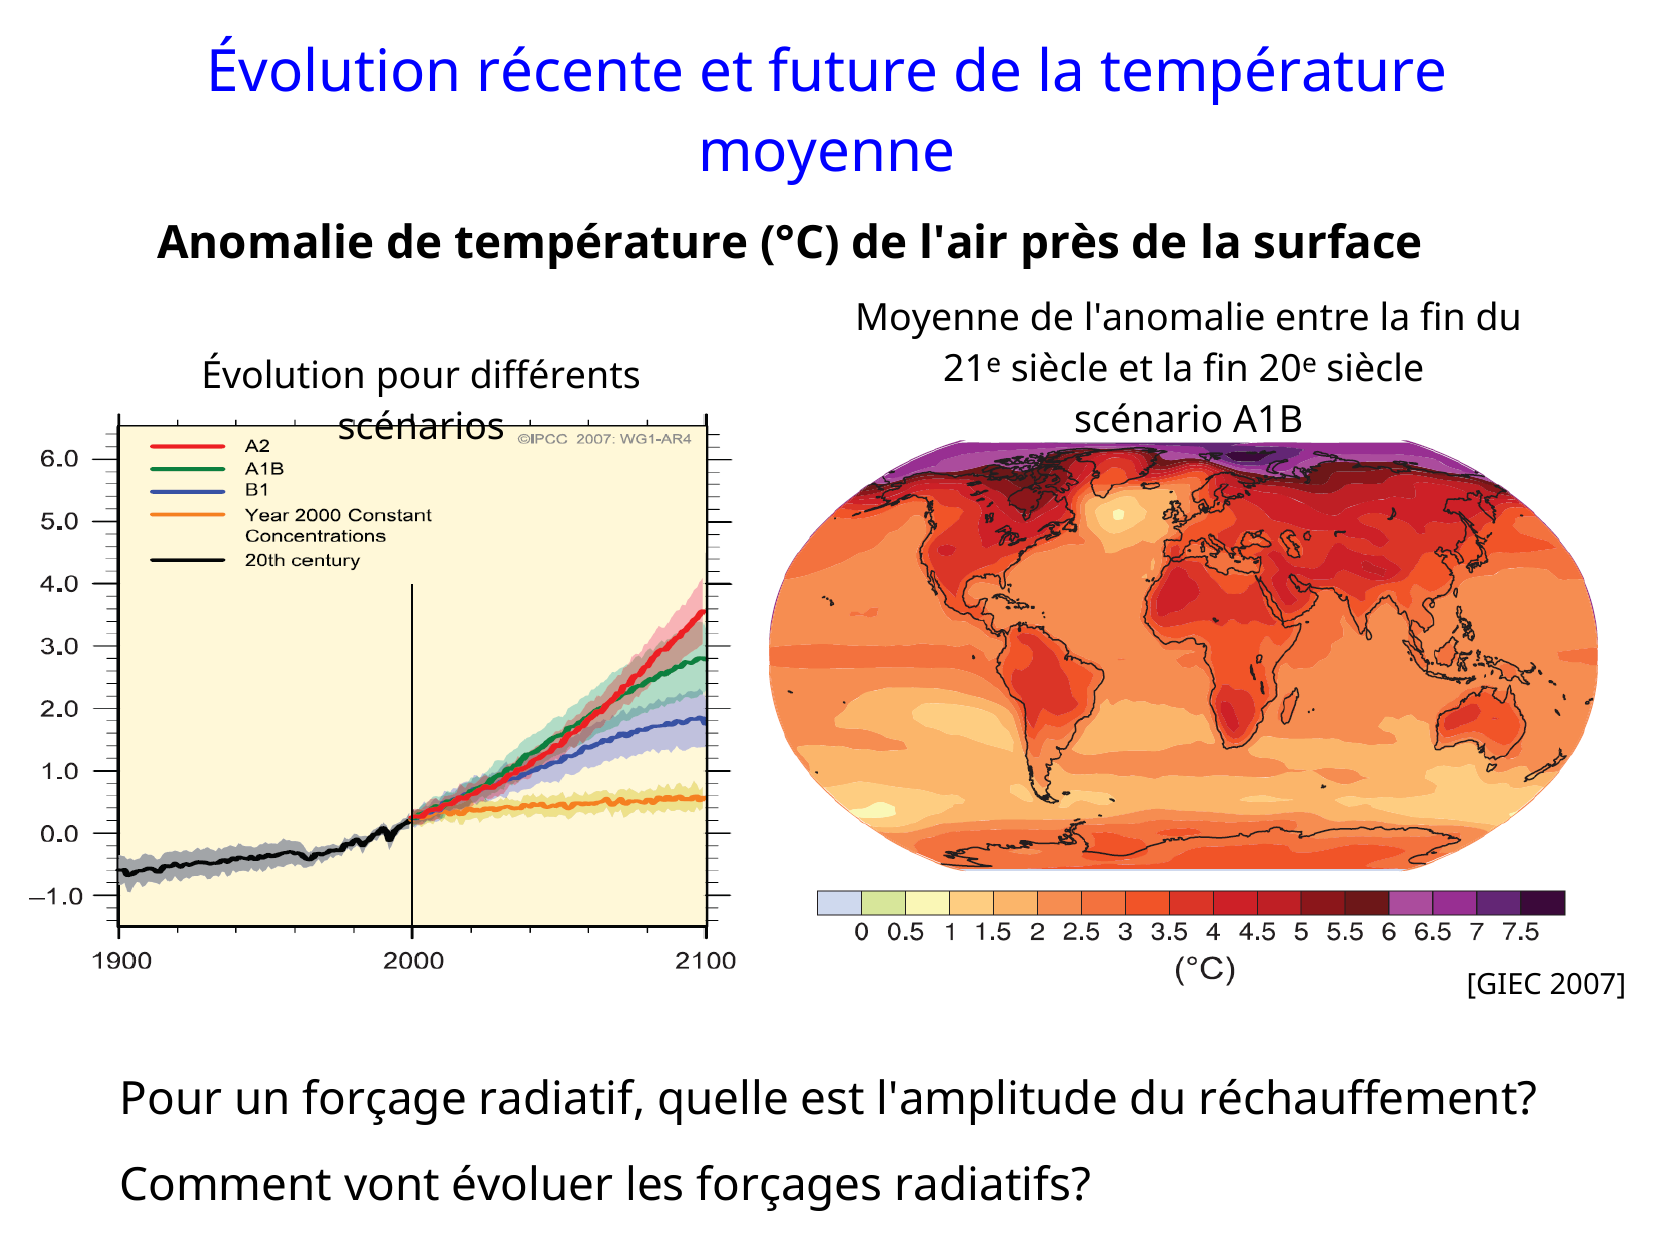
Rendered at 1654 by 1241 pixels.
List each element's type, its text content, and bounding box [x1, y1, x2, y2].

picture [760, 417, 1609, 991]
text_box Évolution pour différents scénarios [101, 340, 742, 399]
text_box Pour un forçage radiatif, quelle est l'amplitude du réchauffement? Comment vont évoluer les forçages radiatifs? [92, 1058, 1557, 1202]
text_box Anomalie de température (°C) de l'air près de la surface [85, 202, 1496, 271]
text_box [GIEC 2007] [1232, 956, 1641, 1010]
text_box Moyenne de l'anomalie entre la fin du 21e siècle et la fin 20e siècle scénario A1B [836, 282, 1542, 428]
title Évolution récente et future de la température moyenne [82, 39, 1571, 178]
picture [26, 409, 740, 975]
